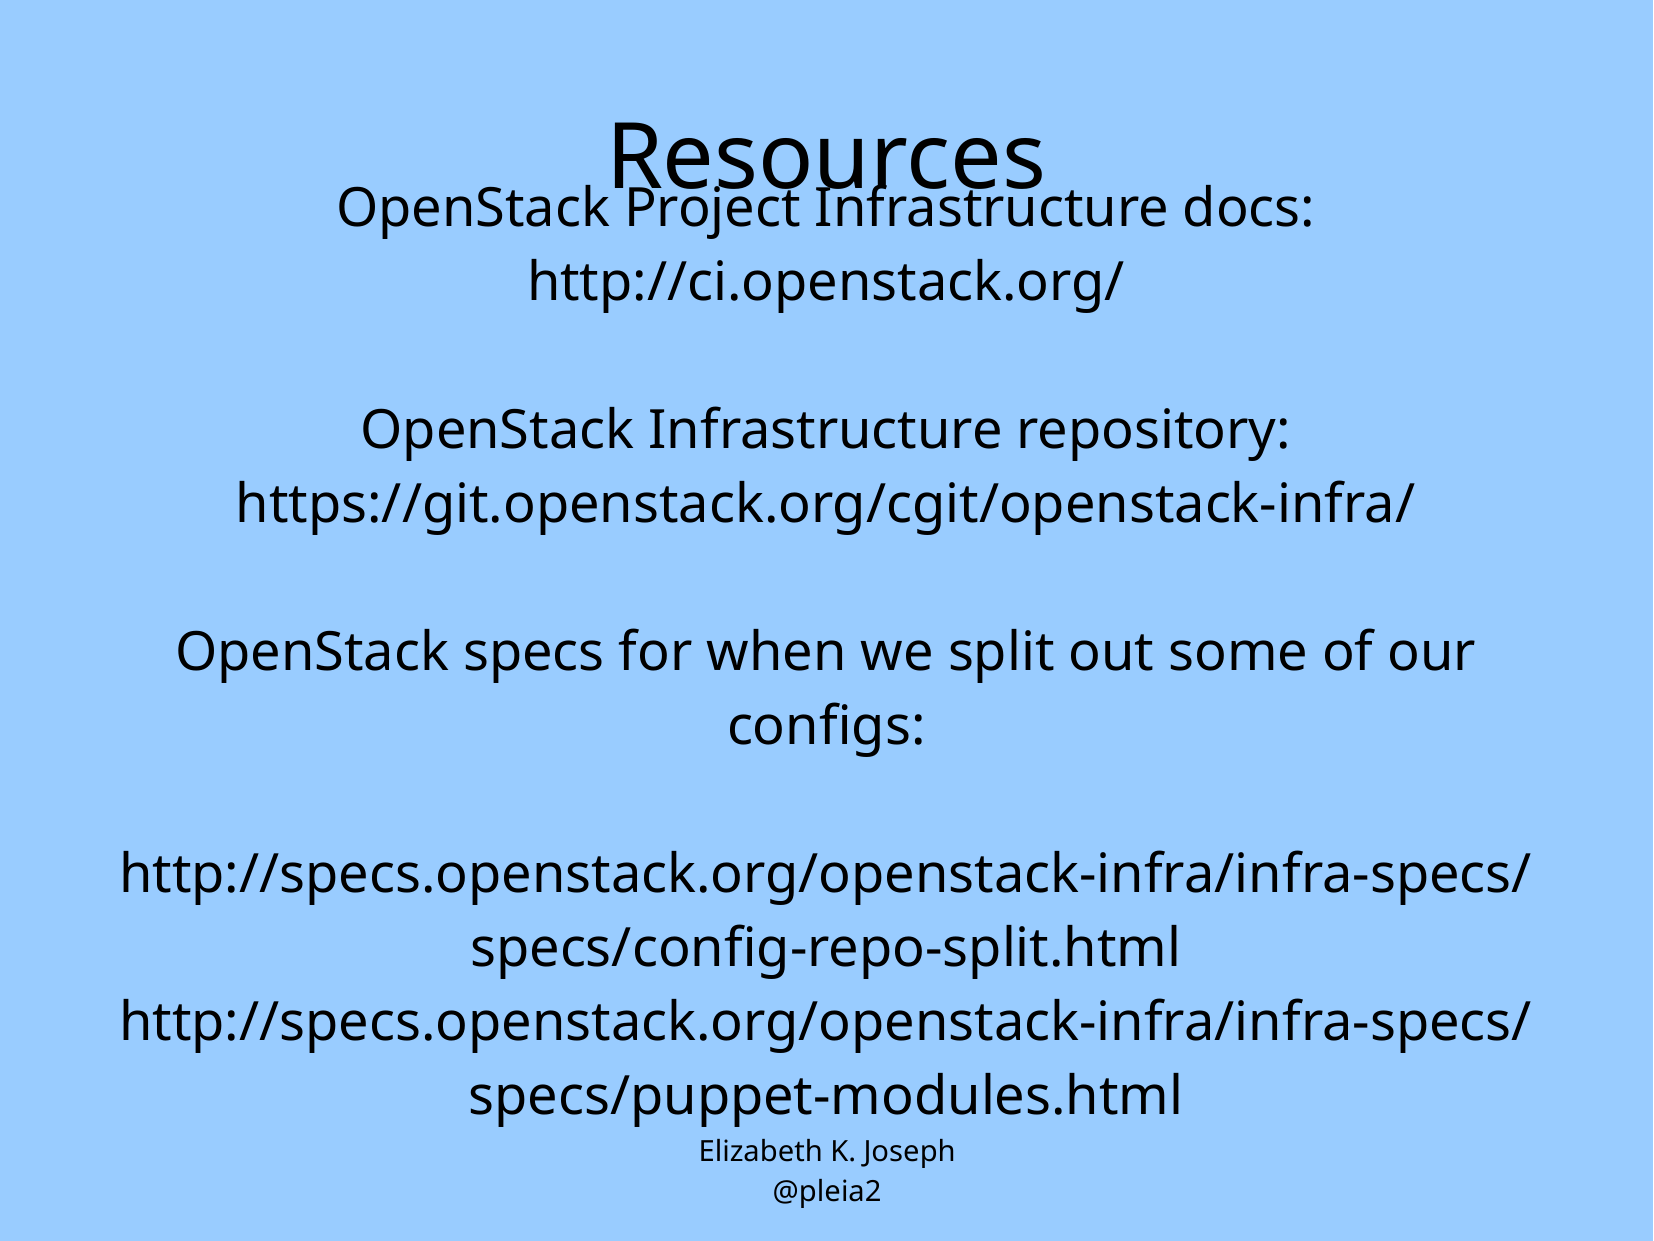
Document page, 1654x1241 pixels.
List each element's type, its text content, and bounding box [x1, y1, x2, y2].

subtitle OpenStack Project Infrastructure docs: http://ci.openstack.org/ OpenStack Infrastructure repository: https://git.openstack.org/cgit/openstack-infra/ OpenStack specs for when we split out some of our configs: http://specs.openstack.org/openstack-infra/infra-specs/specs/config-repo-split.html http://specs.openstack.org/openstack-infra/infra-specs/specs/puppet-modules.html [82, 282, 1571, 1018]
title Resources [82, 49, 1571, 257]
